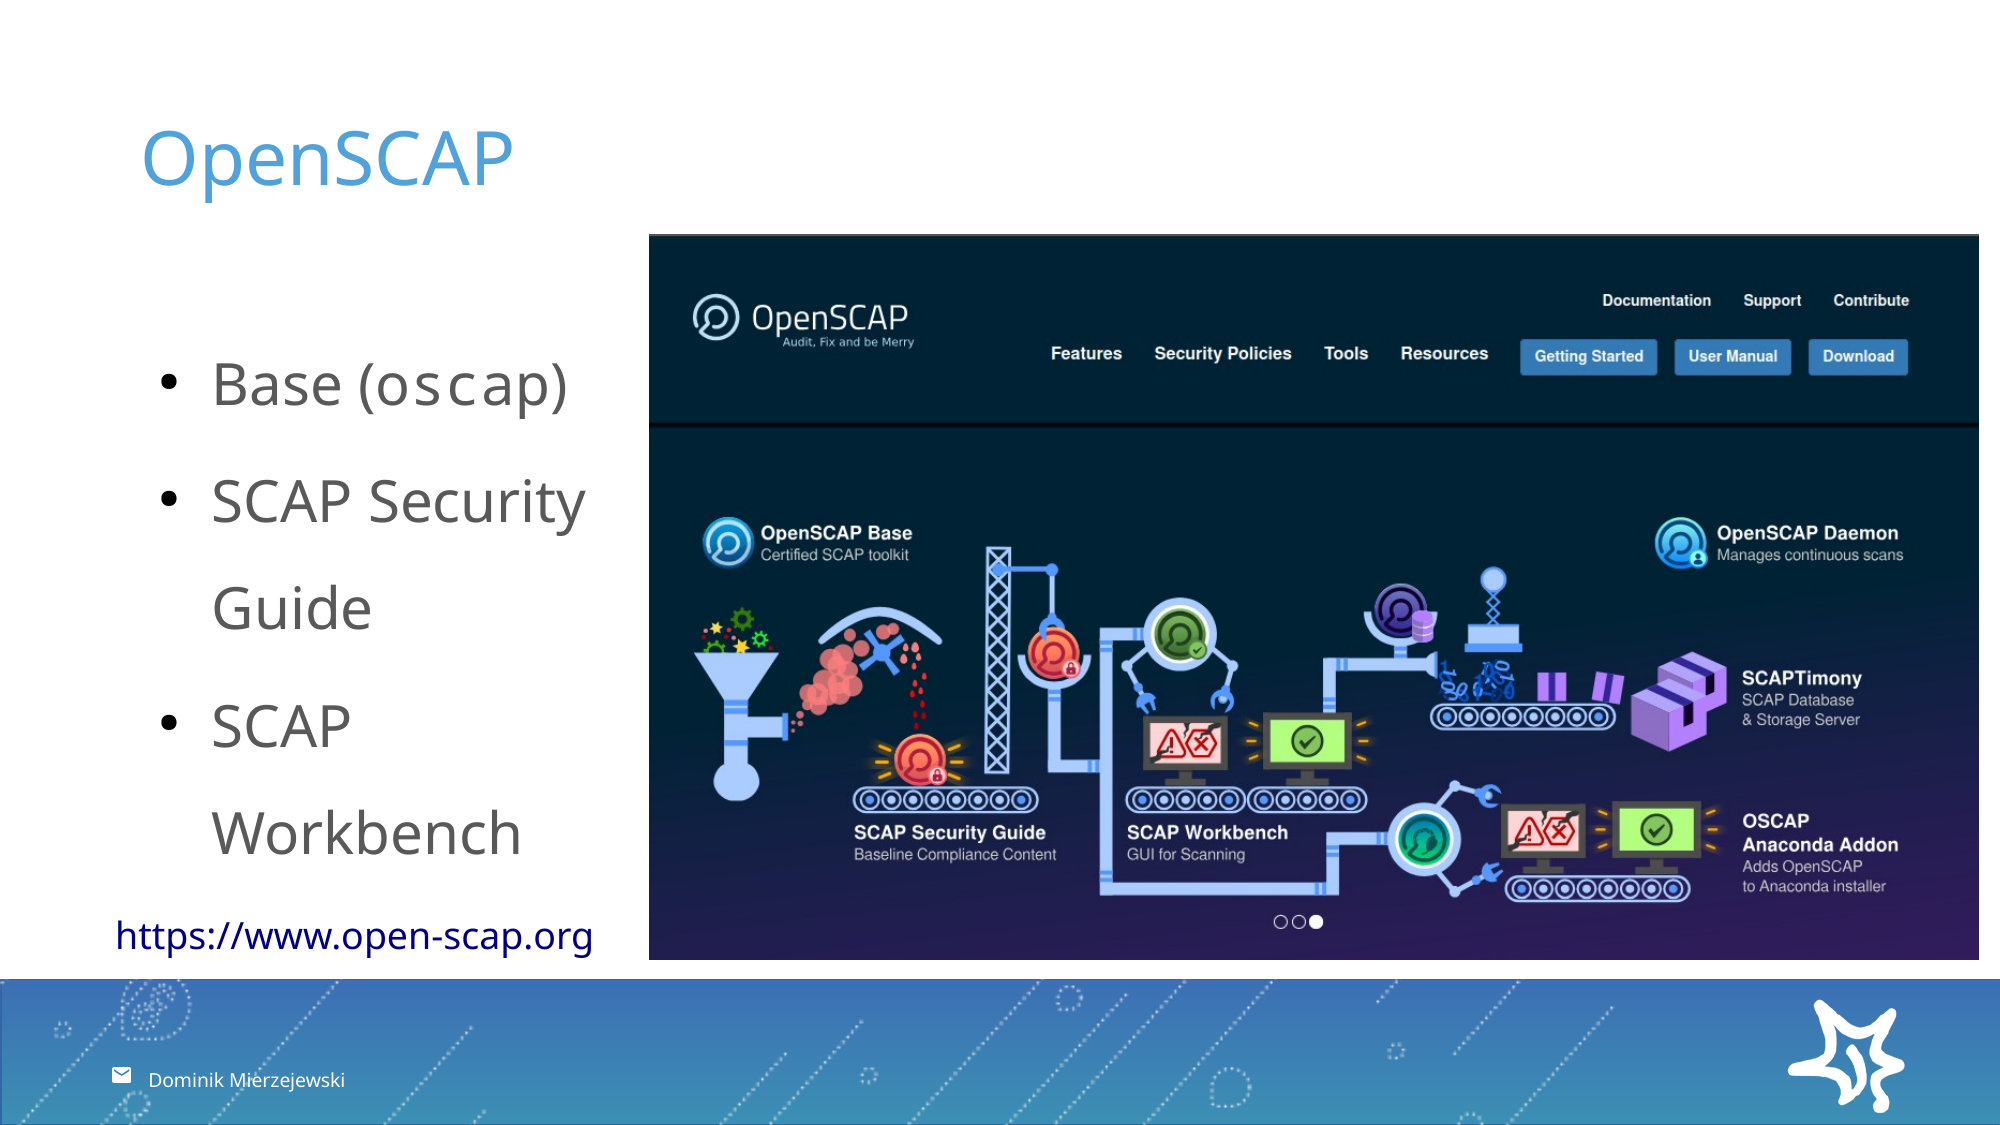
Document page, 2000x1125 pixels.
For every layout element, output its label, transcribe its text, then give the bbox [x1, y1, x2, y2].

text_box https://www.open-scap.org [100, 902, 626, 963]
title OpenSCAP [140, 93, 1619, 219]
picture [649, 423, 1979, 428]
list Dominik Mierzejewski [148, 1066, 454, 1093]
picture [649, 251, 1979, 420]
picture [649, 234, 1979, 243]
list Base (oscap) SCAP Security Guide SCAP Workbench [140, 315, 649, 893]
picture [0, 439, 1979, 1125]
picture [1785, 994, 1906, 1116]
